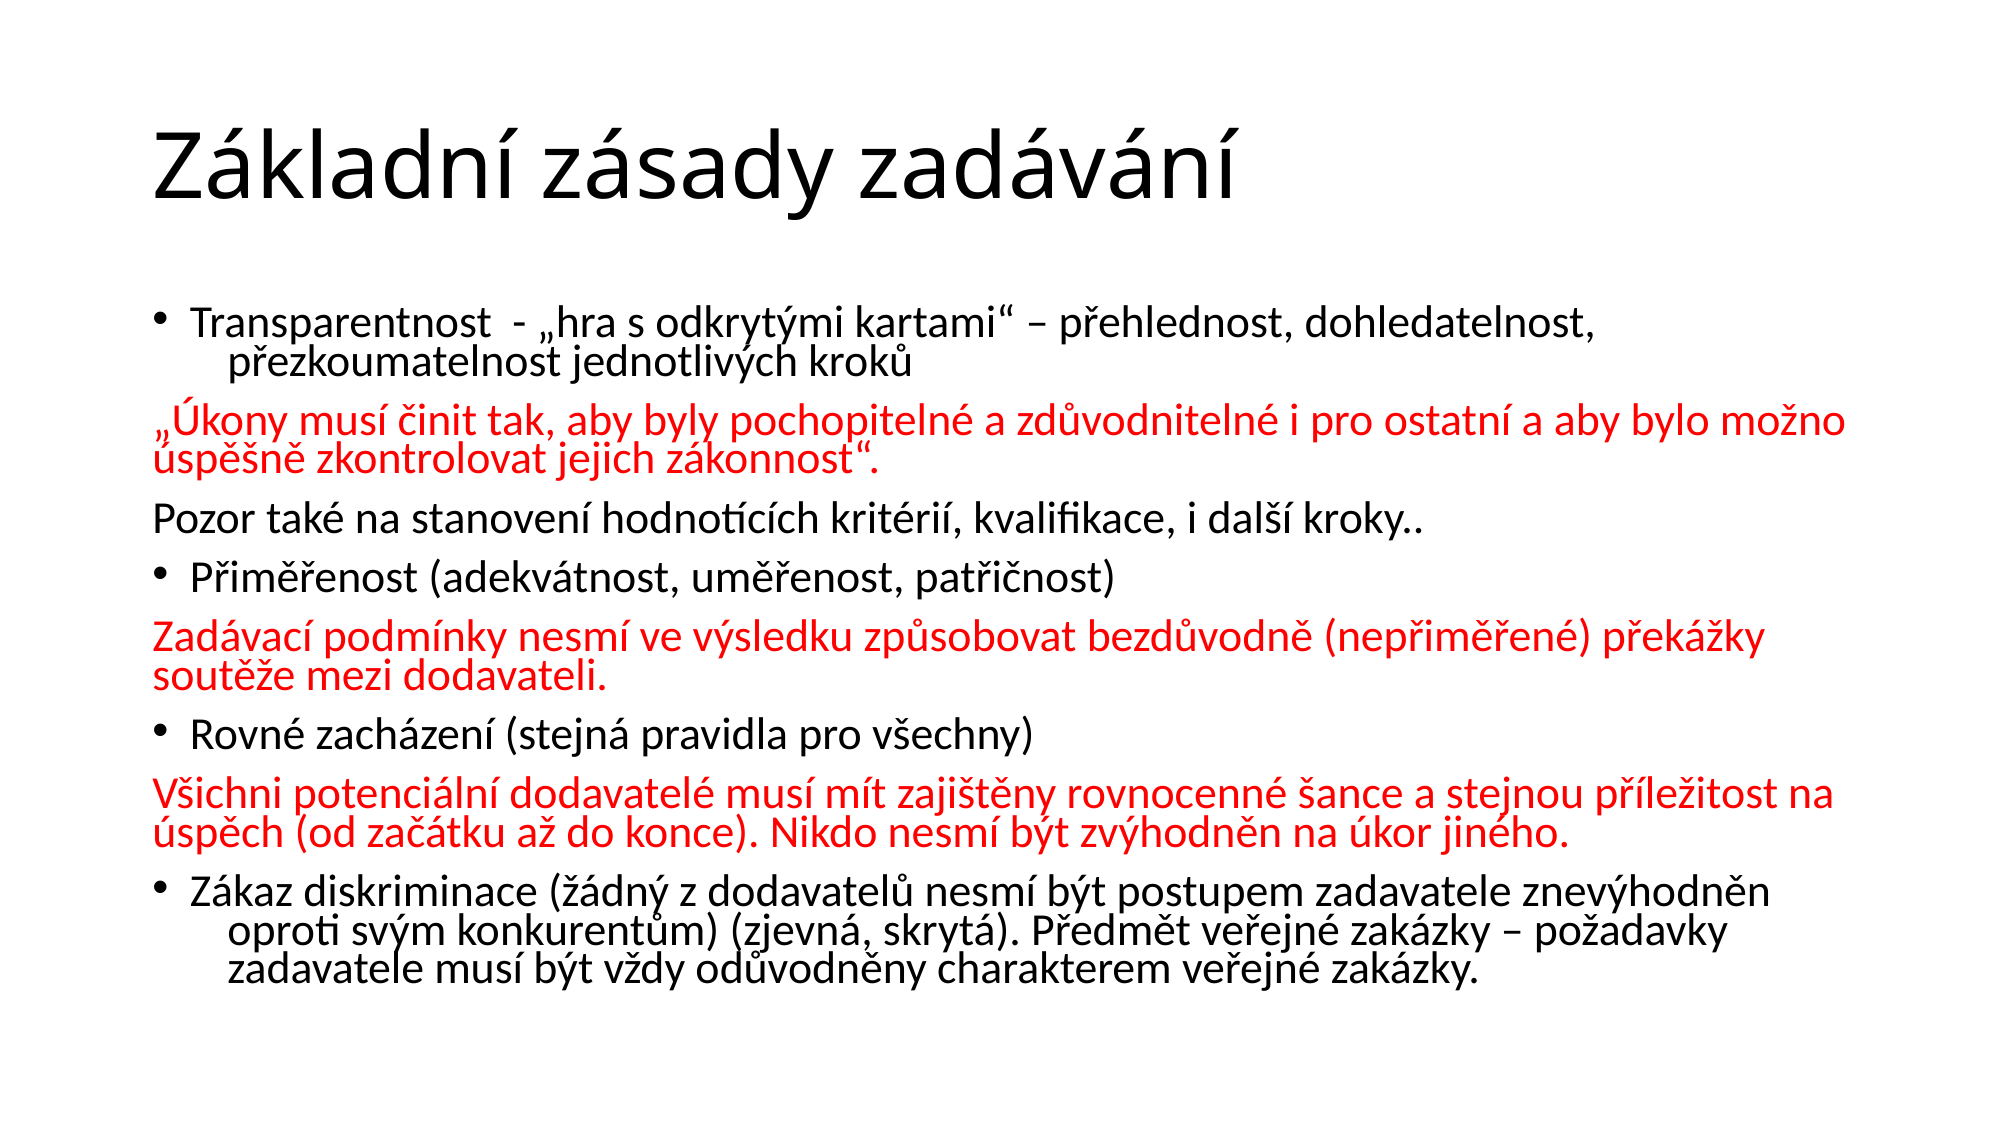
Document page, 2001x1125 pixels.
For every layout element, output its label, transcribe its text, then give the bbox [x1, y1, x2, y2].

title Základní zásady zadávání [137, 59, 1863, 278]
list Transparentnost - „hra s odkrytými kartami“ – přehlednost, dohledatelnost, přezkoumatelnost jednotlivých kroků „Úkony musí činit tak, aby byly pochopitelné a zdůvodnitelné i pro ostatní a aby bylo možno úspěšně zkontrolovat jejich zákonnost“. Pozor také na stanovení hodnotících kritérií, kvalifikace, i další kroky.. Přiměřenost (adekvátnost, uměřenost, patřičnost) Zadávací podmínky nesmí ve výsledku způsobovat bezdůvodně (nepřiměřené) překážky soutěže mezi dodavateli. Rovné zacházení (stejná pravidla pro všechny) Všichni potenciální dodavatelé musí mít zajištěny rovnocenné šance a stejnou příležitost na úspěch (od začátku až do konce). Nikdo nesmí být zvýhodněn na úkor jiného. Zákaz diskriminace (žádný z dodavatelů nesmí být postupem zadavatele znevýhodněn oproti svým konkurentům) (zjevná, skrytá). Předmět veřejné zakázky – požadavky zadavatele musí být vždy odůvodněny charakterem veřejné zakázky. [137, 299, 1863, 1014]
